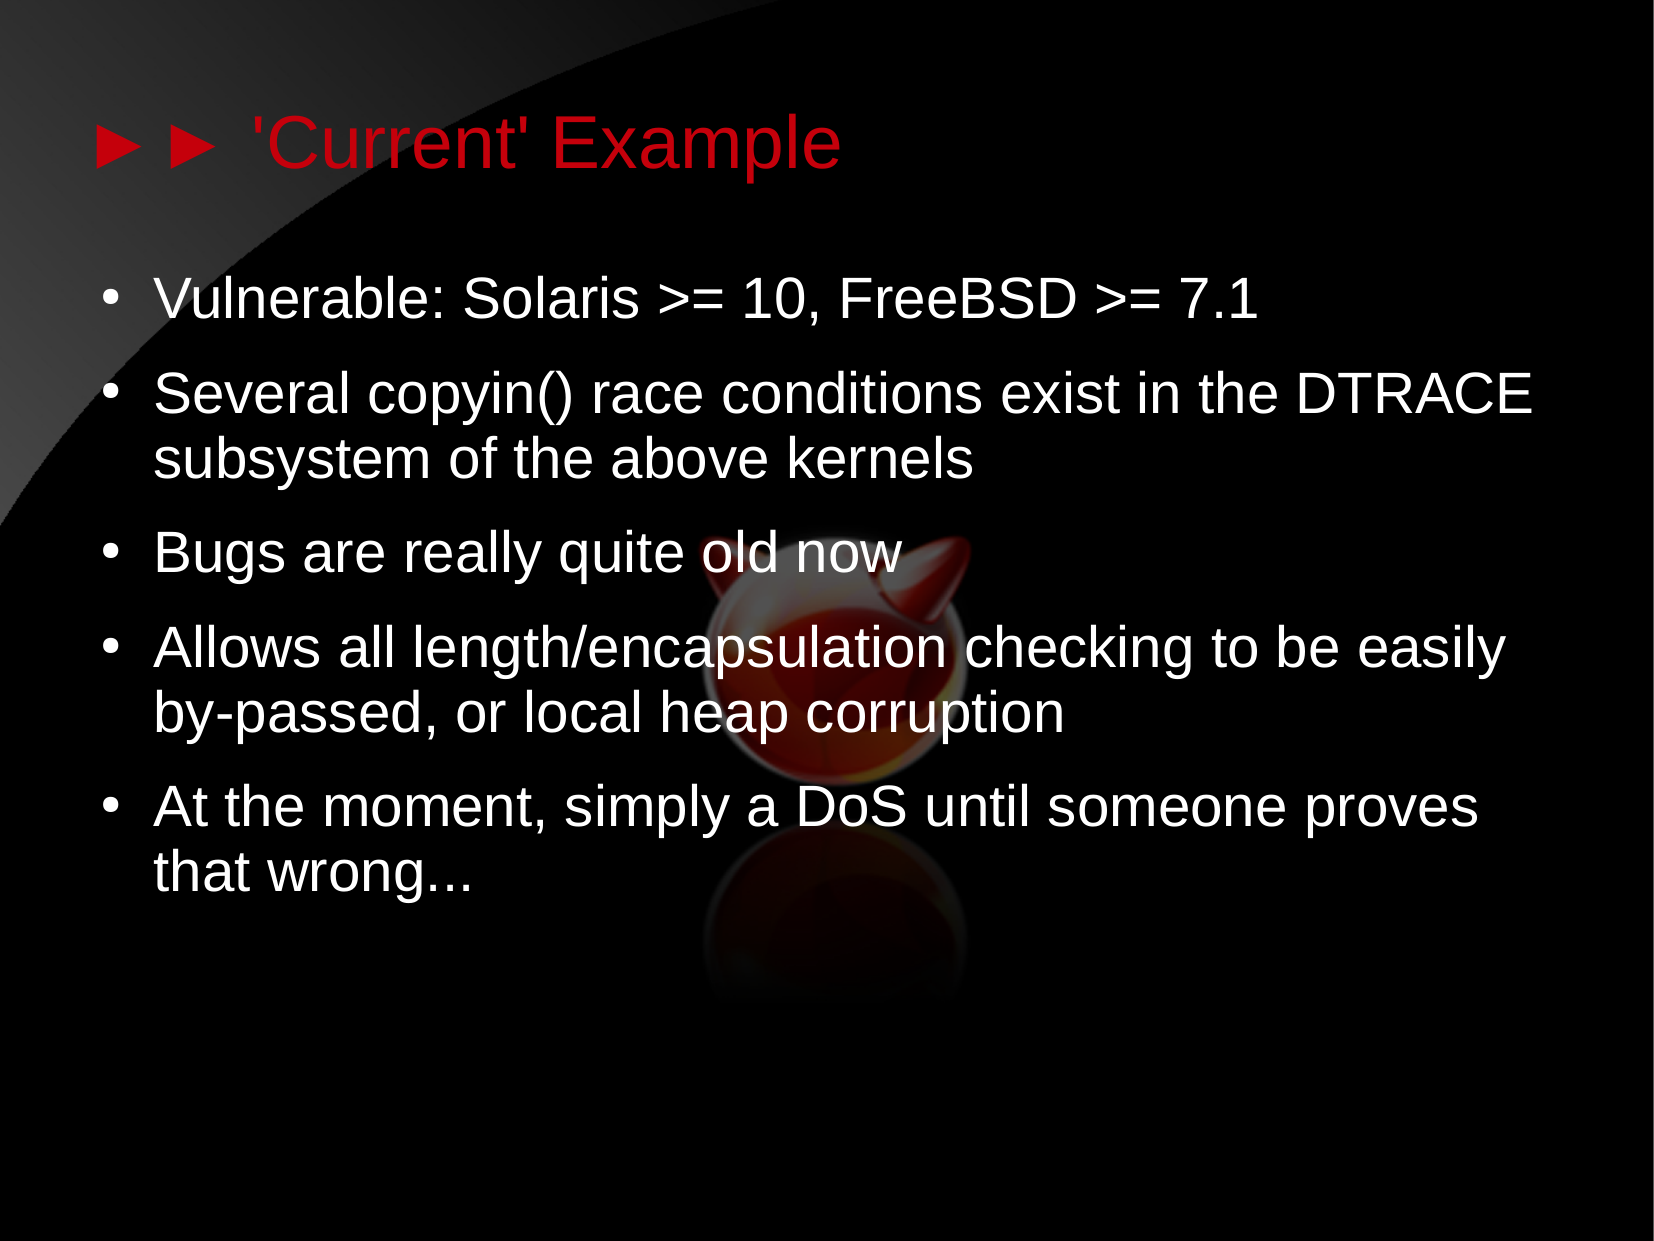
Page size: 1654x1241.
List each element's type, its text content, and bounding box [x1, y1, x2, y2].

title ►► 'Current' Example [82, 56, 1571, 229]
list Vulnerable: Solaris >= 10, FreeBSD >= 7.1 Several copyin() race conditions exist in the DTRACE subsystem of the above kernels Bugs are really quite old now Allows all length/encapsulation checking to be easily by-passed, or local heap corruption At the moment, simply a DoS until someone proves that wrong... [82, 265, 1571, 1137]
picture [0, 0, 1654, 1241]
